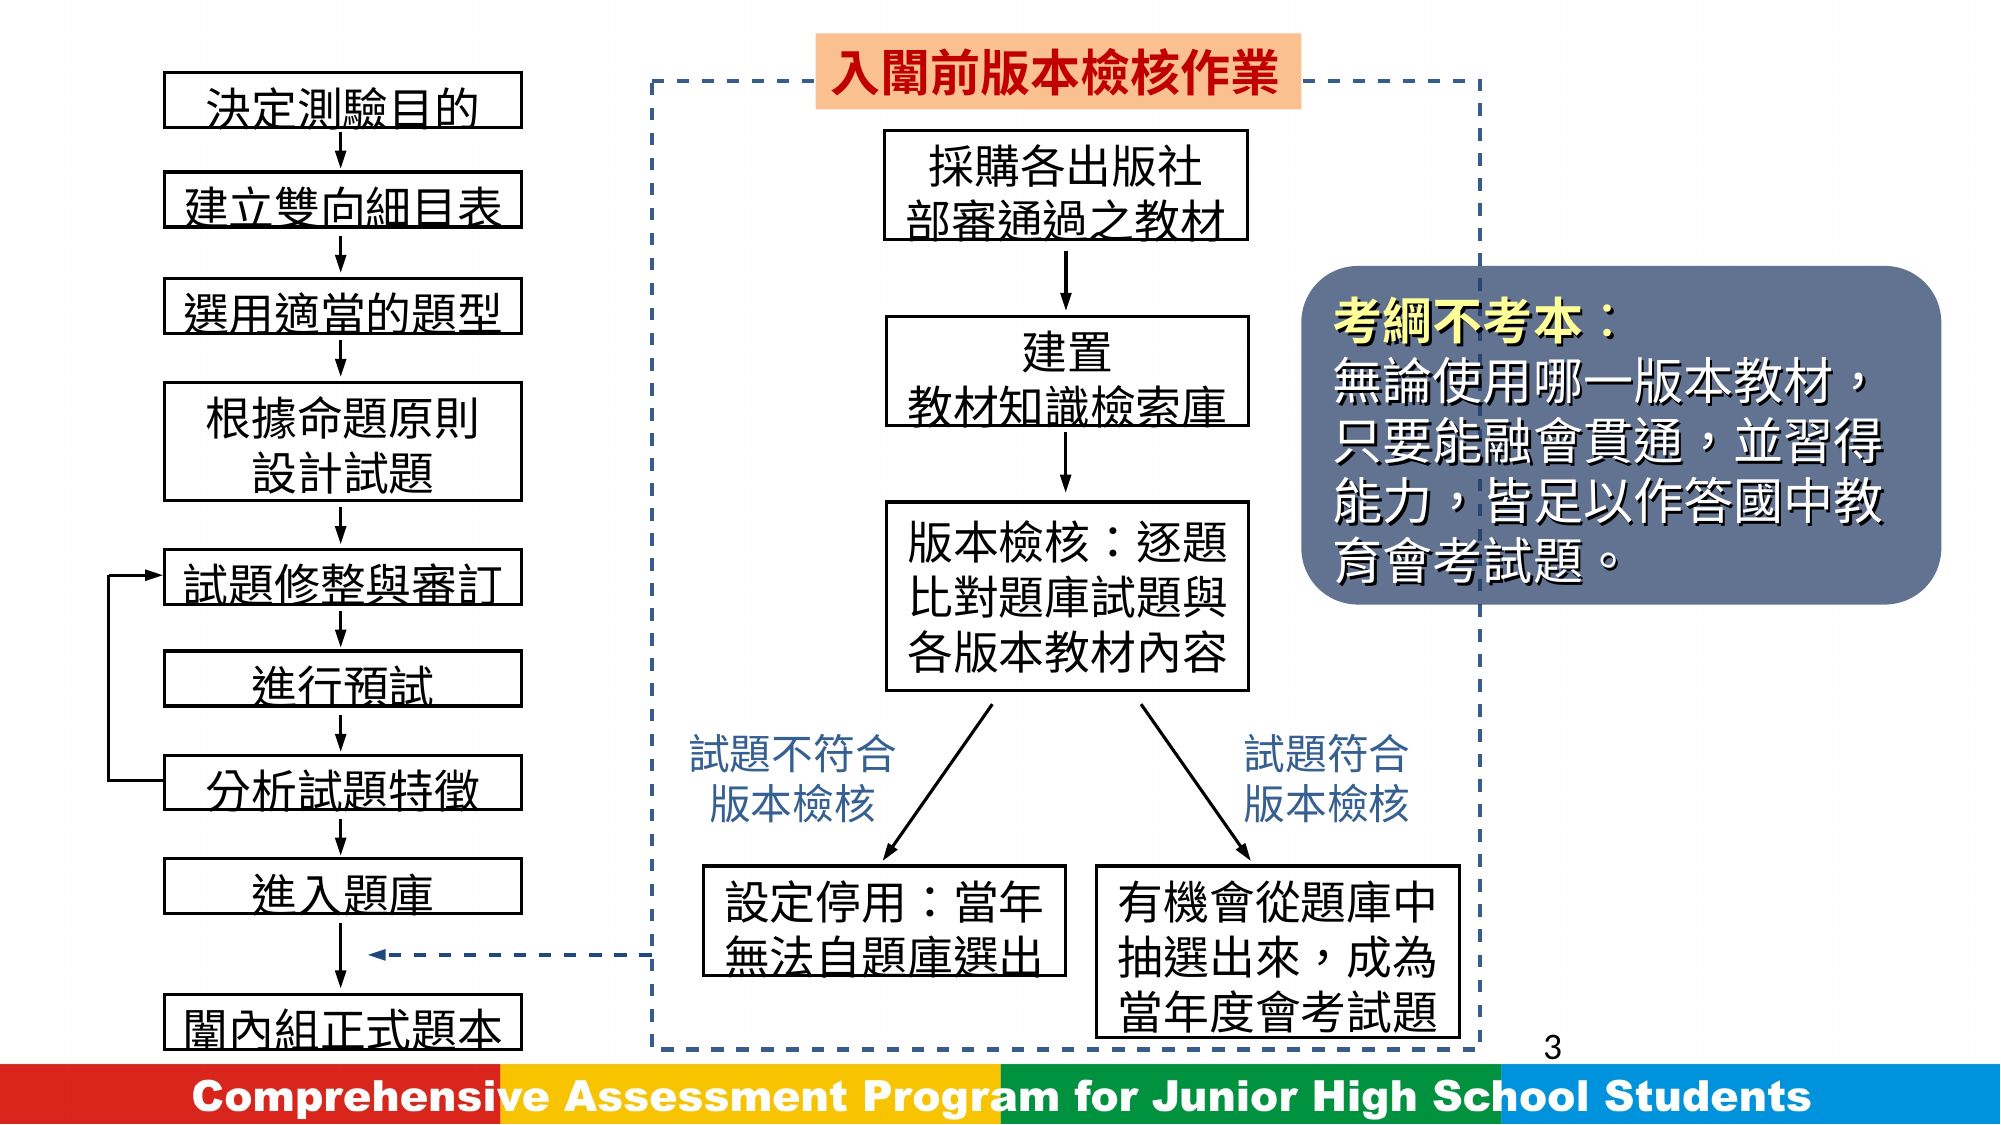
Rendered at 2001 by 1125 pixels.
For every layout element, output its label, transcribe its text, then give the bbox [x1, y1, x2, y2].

text_box 試題修整與審訂 [165, 550, 521, 605]
text_box 進入題庫 [165, 859, 522, 914]
text_box 決定測驗目的 [165, 73, 522, 128]
text_box 設定停用：當年無法自題庫選出 [703, 866, 1066, 975]
text_box 建立雙向細目表 [422, 193, 446, 200]
text_box 分析試題特徵 [165, 755, 522, 810]
text_box 採購各出版社 部審通過之教材 [1149, 217, 1165, 240]
text_box 決定測驗目的 [399, 94, 423, 101]
text_box 建立雙向細目表 [328, 198, 358, 227]
text_box 考綱不考本： 無論使用哪一版本教材，只要能融會貫通，並習得能力，皆足以作答國中教育會考試題。 [1301, 265, 1942, 605]
text_box 闈內組正式題本 [165, 994, 521, 1049]
text_box [1528, 1014, 1995, 1075]
text_box 進行預試 [165, 651, 522, 706]
text_box 建立雙向細目表 [422, 203, 446, 211]
text_box 決定測驗目的 [399, 115, 423, 123]
text_box 入闈前版本檢核作業 [815, 33, 1302, 110]
text_box 建置 教材知識檢索庫 [1026, 393, 1036, 419]
text_box 建置 教材知識檢索庫 [922, 403, 938, 425]
text_box 建立雙向細目表 [472, 207, 497, 227]
text_box 試題符合 版本檢核 [1186, 720, 1468, 830]
text_box 選用適當的題型 [234, 321, 249, 333]
text_box 建立雙向細目表 [165, 172, 522, 227]
text_box 分析試題特徵 [273, 788, 285, 810]
text_box 版本檢核：逐題比對題庫試題與各版本教材內容 [886, 502, 1249, 690]
text_box 決定測驗目的 [399, 104, 423, 112]
text_box 選用適當的題型 [253, 321, 265, 333]
text_box 選用適當的題型 [165, 278, 522, 333]
text_box 進入題庫 [305, 891, 335, 914]
text_box 有機會從題庫中抽選出來，成為當年度會考試題 [1097, 866, 1459, 1037]
text_box 建置 教材知識檢索庫 [886, 316, 1249, 425]
text_box 採購各出版社 部審通過之教材 [885, 130, 1247, 240]
text_box 試題不符合 版本檢核 [652, 720, 934, 830]
text_box 建立雙向細目表 [422, 214, 446, 222]
text_box 分析試題特徵 [216, 790, 239, 810]
text_box 闈內組正式題本 [236, 1022, 266, 1049]
text_box 根據命題原則 設計試題 [165, 382, 522, 500]
